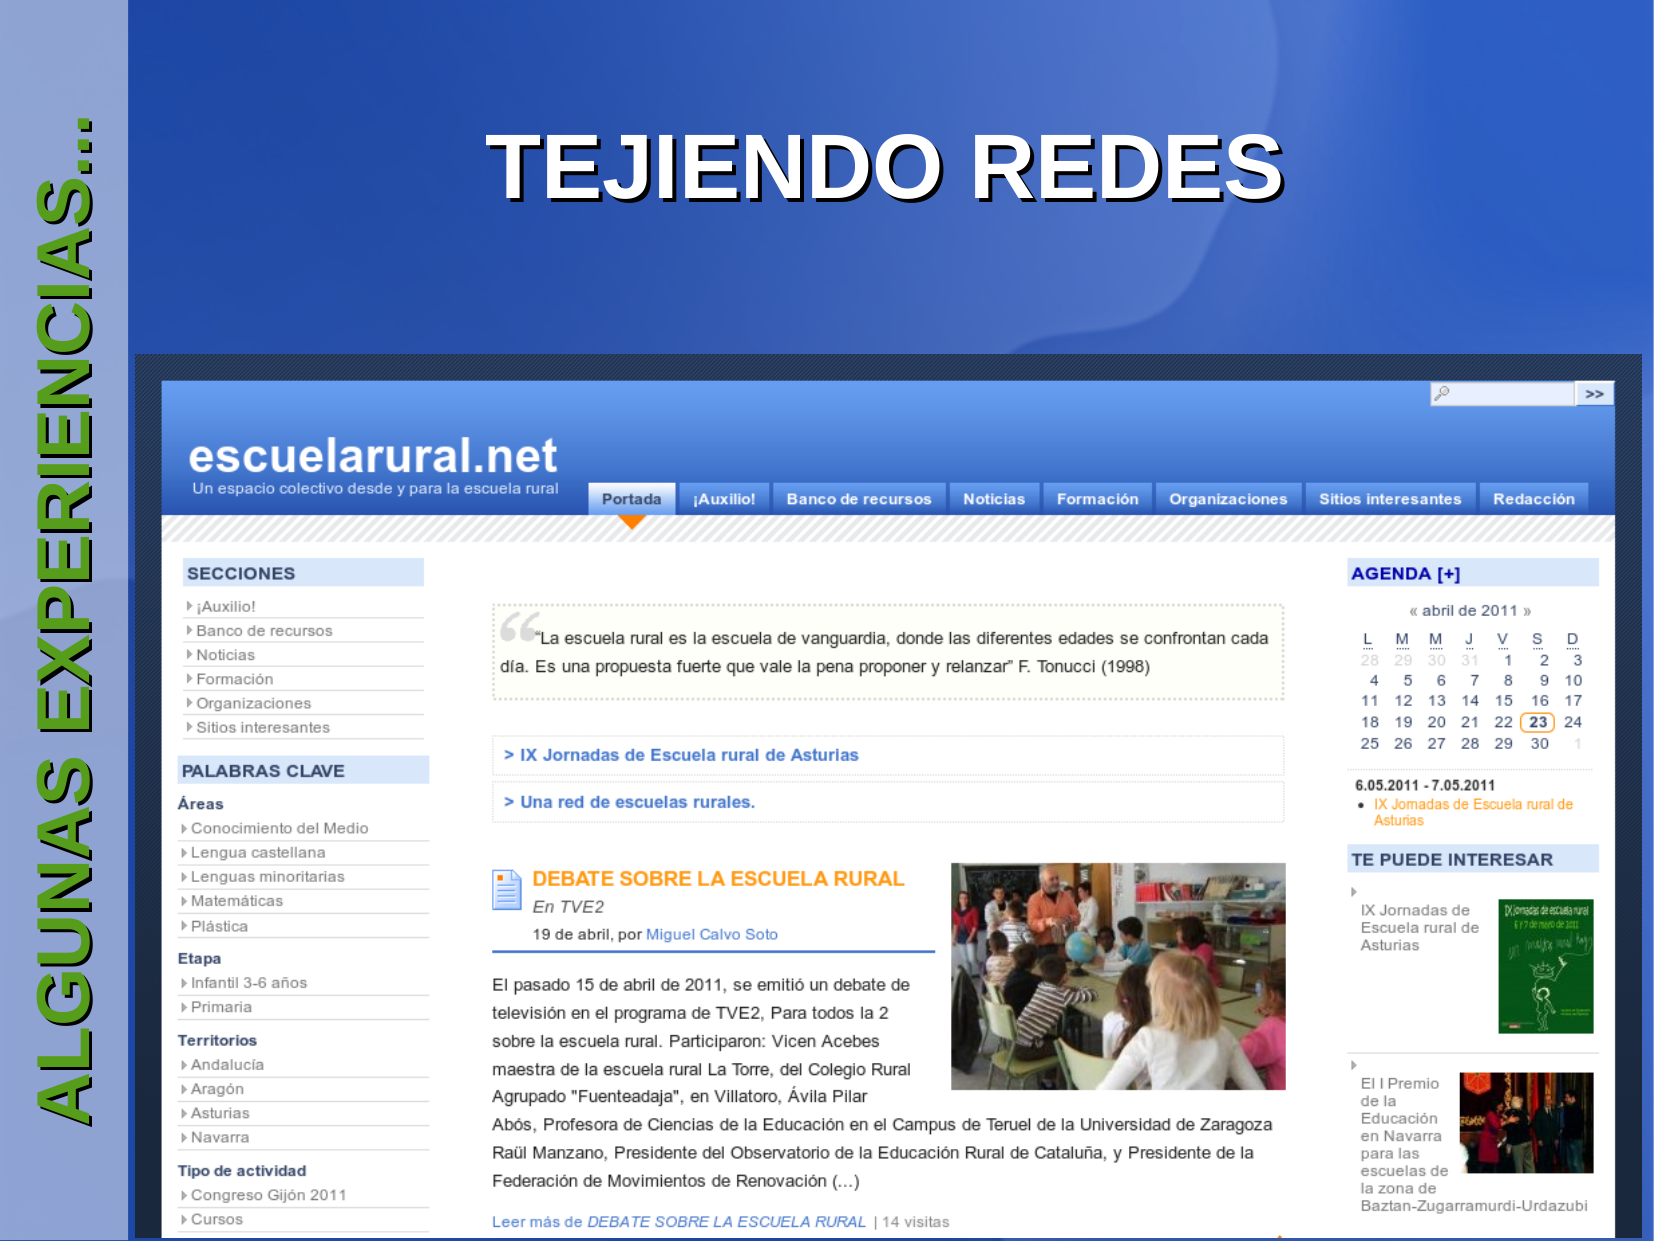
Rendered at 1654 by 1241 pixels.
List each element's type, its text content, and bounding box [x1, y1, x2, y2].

subtitle TEJIENDO REDES [147, 107, 1625, 218]
text_box ALGUNAS EXPERIENCIAS... [0, 0, 129, 1241]
picture [129, 0, 1654, 1241]
